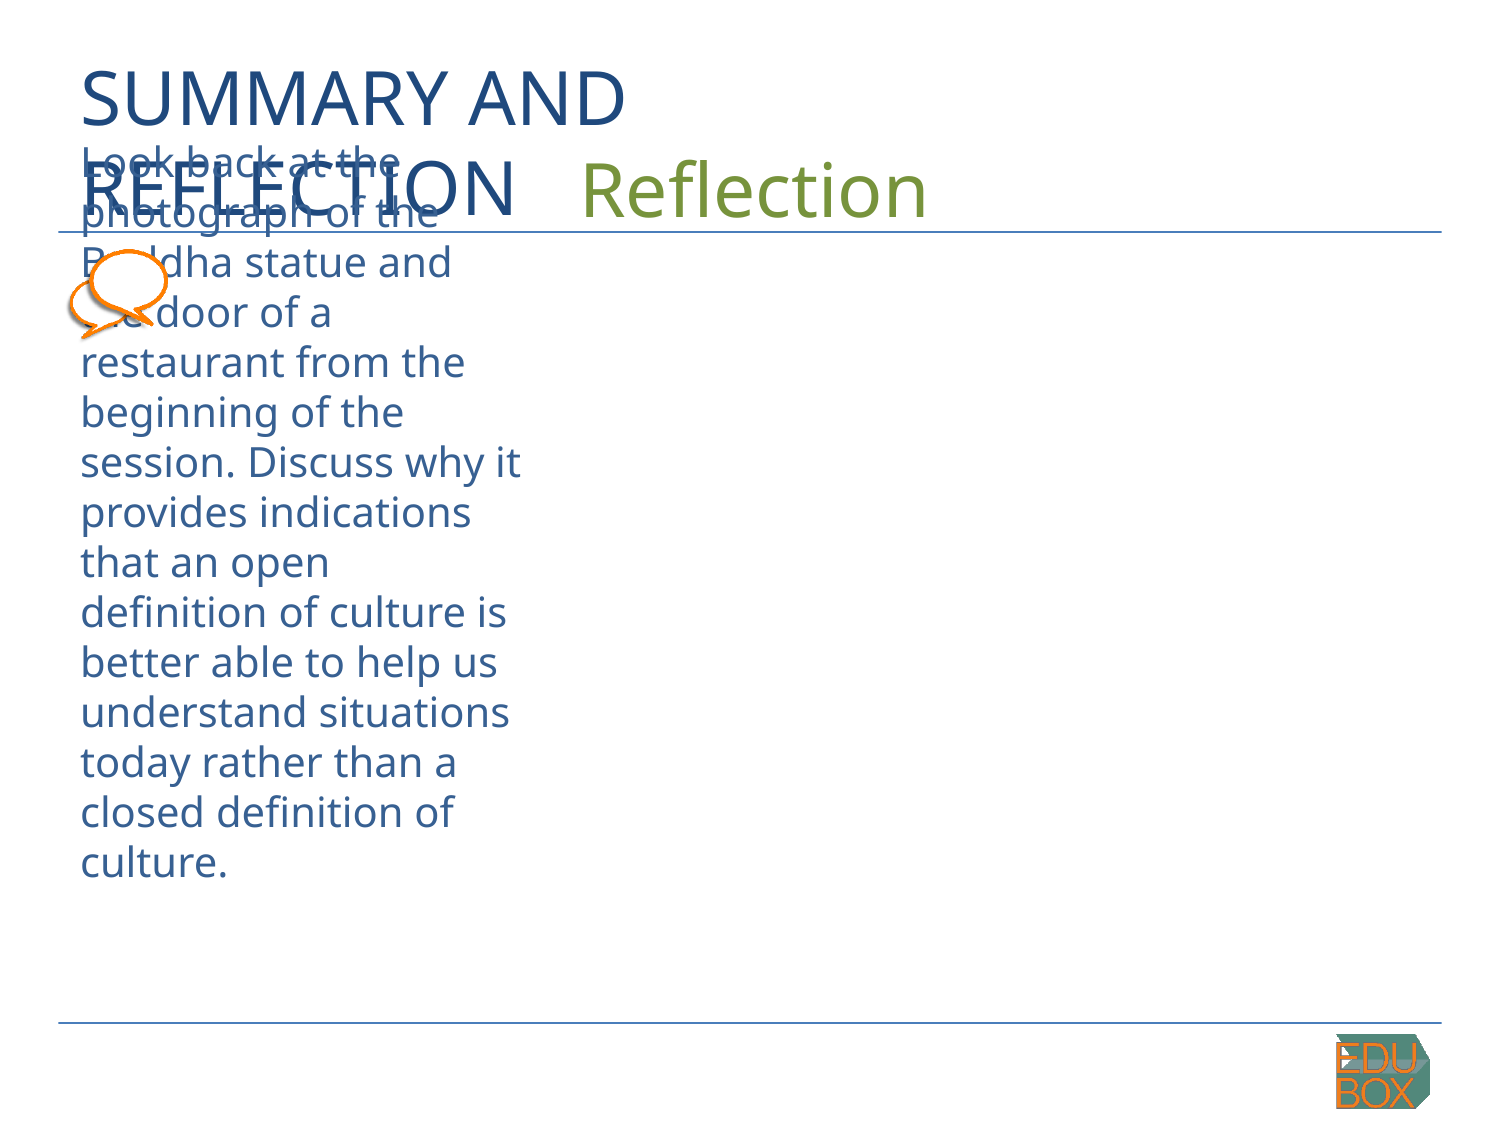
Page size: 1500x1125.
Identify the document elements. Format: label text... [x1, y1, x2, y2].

title SUMMARY AND REFLECTION [64, 42, 1500, 153]
picture [1328, 1028, 1437, 1114]
list Look back at the photograph of the Buddha statue and the door of a restaurant from the beginning of the session. Discuss why it provides indications that an open definition of culture is better able to help us understand situations today rather than a closed definition of culture. [171, 247, 1475, 998]
list Reflection [64, 127, 1040, 247]
picture [64, 249, 168, 345]
